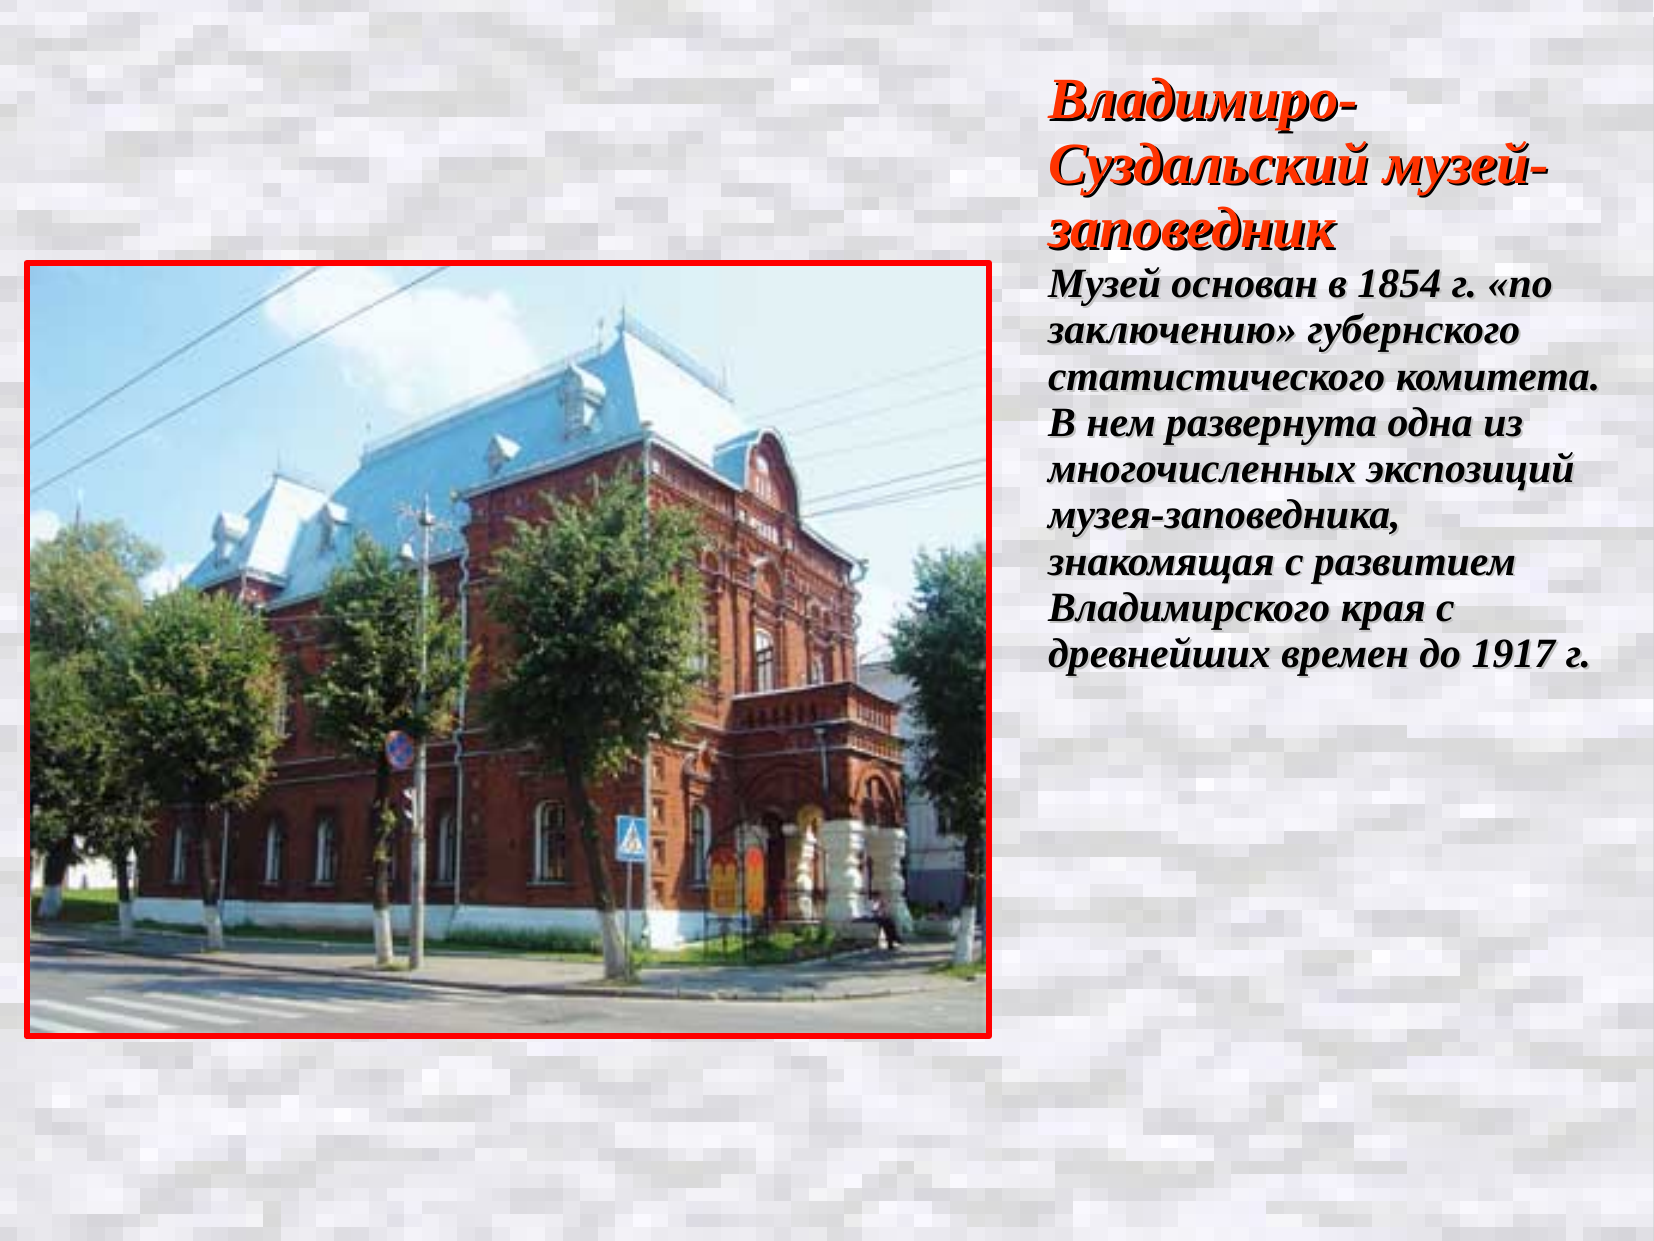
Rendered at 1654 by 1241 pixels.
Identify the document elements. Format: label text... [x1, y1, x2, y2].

text_box Владимиро-Суздальский музей-заповедник Музей основан в 1854 г. «по заключению» губернского статистического комитета. В нем развернута одна из многочисленных экспозиций музея-заповедника, знакомящая с развитием Владимирского края с древнейших времен до 1917 г. [1033, 59, 1625, 757]
picture [0, 0, 1654, 1241]
